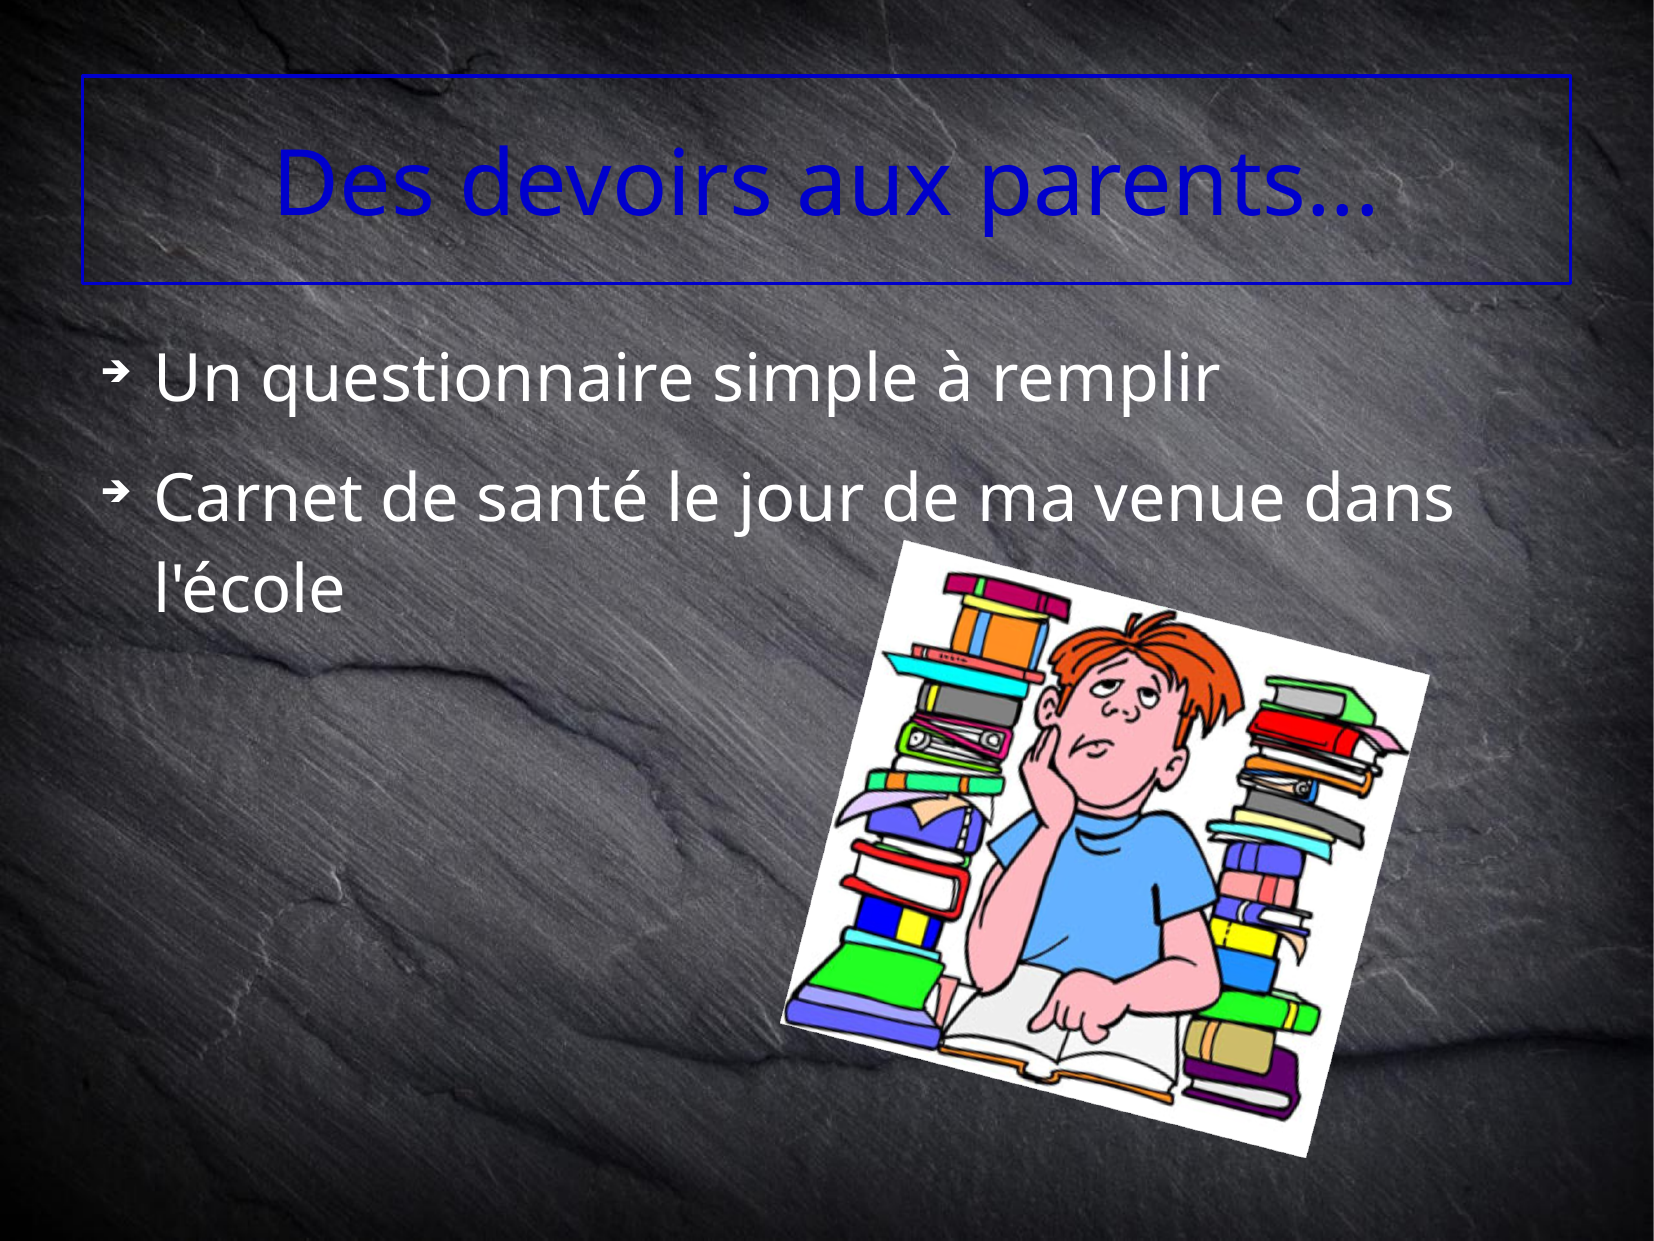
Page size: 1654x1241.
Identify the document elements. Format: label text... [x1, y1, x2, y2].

title Des devoirs aux parents... [82, 76, 1571, 284]
list Un questionnaire simple à remplir Carnet de santé le jour de ma venue dans l'école [82, 330, 1571, 721]
picture [0, 0, 1654, 1241]
